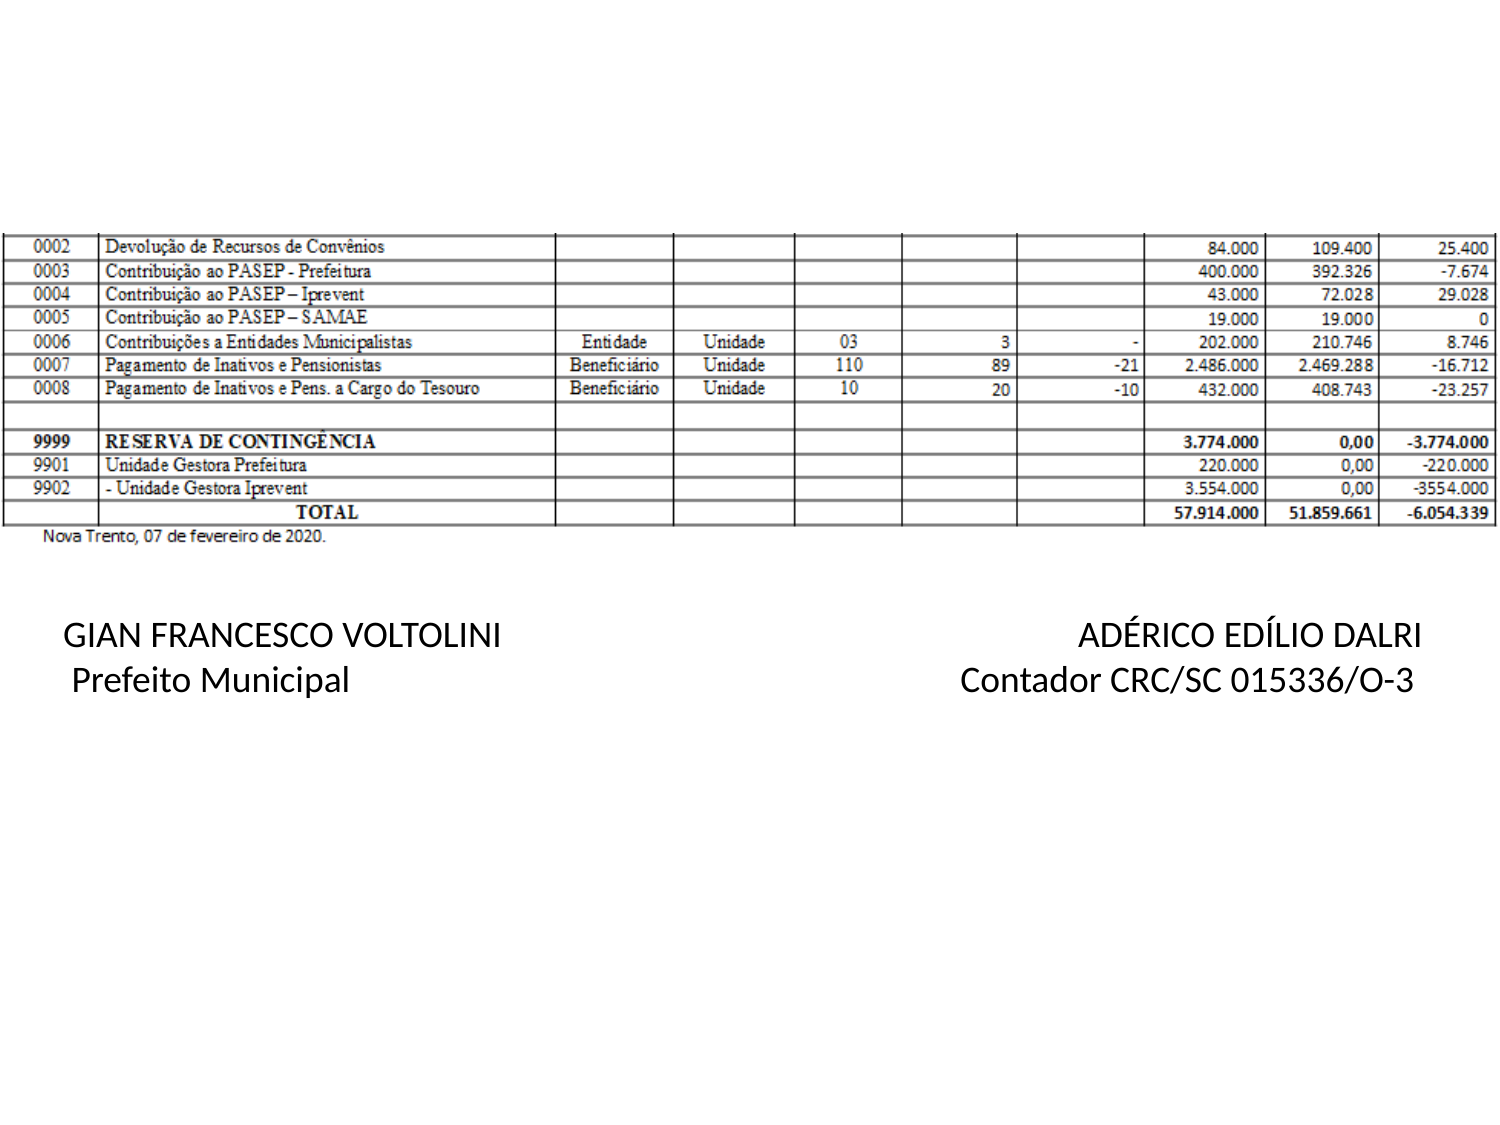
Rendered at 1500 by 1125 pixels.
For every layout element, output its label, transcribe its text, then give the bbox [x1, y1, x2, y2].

picture [0, 233, 1500, 553]
text_box GIAN FRANCESCO VOLTOLINI ADÉRICO EDÍLIO DALRI Prefeito Municipal Contador CRC/SC 015336/O-3 [0, 602, 1489, 708]
